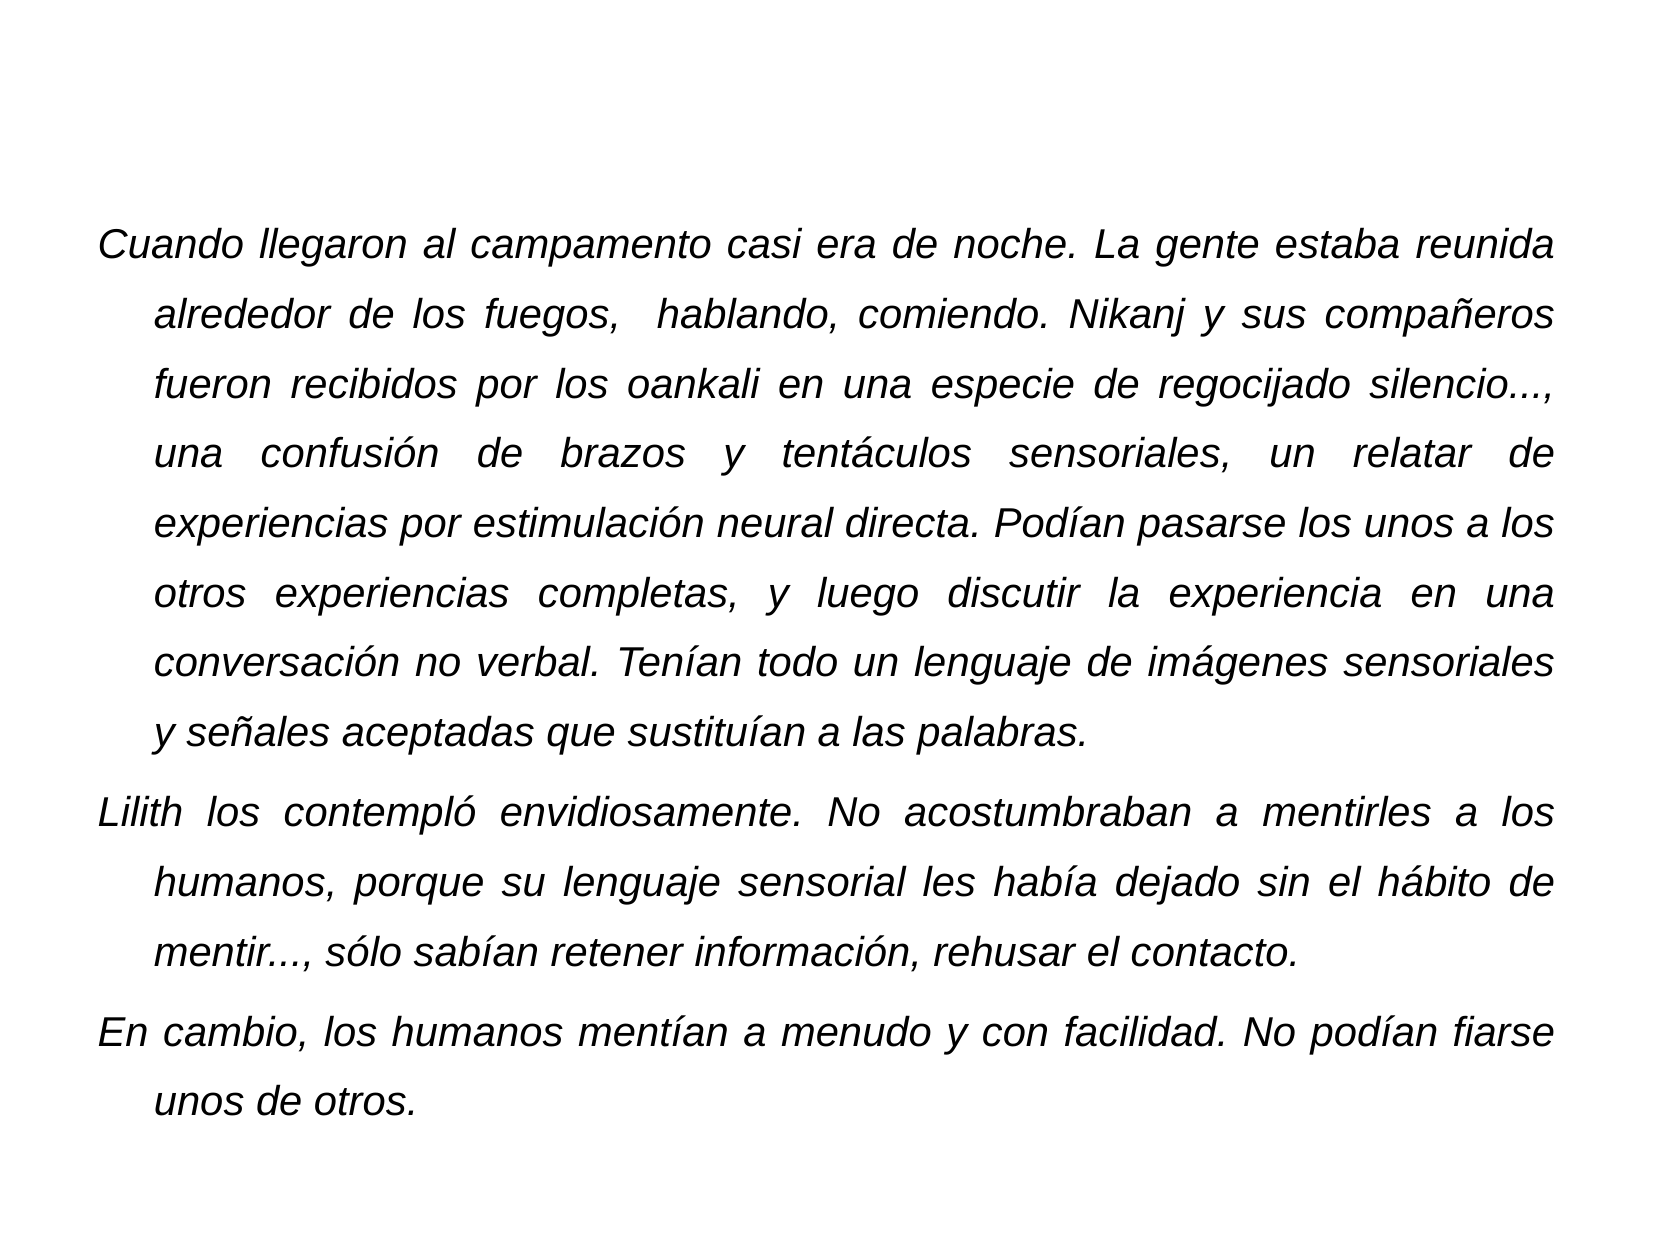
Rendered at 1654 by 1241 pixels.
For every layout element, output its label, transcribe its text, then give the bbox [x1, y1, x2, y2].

text_box Cuando llegaron al campamento casi era de noche. La gente estaba reunida alrededor de los fuegos, hablando, comiendo. Nikanj y sus compañeros fueron recibidos por los oankali en una especie de regocijado silencio..., una confusión de brazos y tentáculos sensoriales, un relatar de experiencias por estimulación neural directa. Podían pasarse los unos a los otros experiencias completas, y luego discutir la experiencia en una conversación no verbal. Tenían todo un lenguaje de imágenes sensoriales y señales aceptadas que sustituían a las palabras. Lilith los contempló envidiosamente. No acostumbraban a mentirles a los humanos, porque su lenguaje sensorial les había dejado sin el hábito de mentir..., sólo sabían retener información, rehusar el contacto. En cambio, los humanos mentían a menudo y con facilidad. No podían fiarse unos de otros. [82, 190, 1571, 1109]
